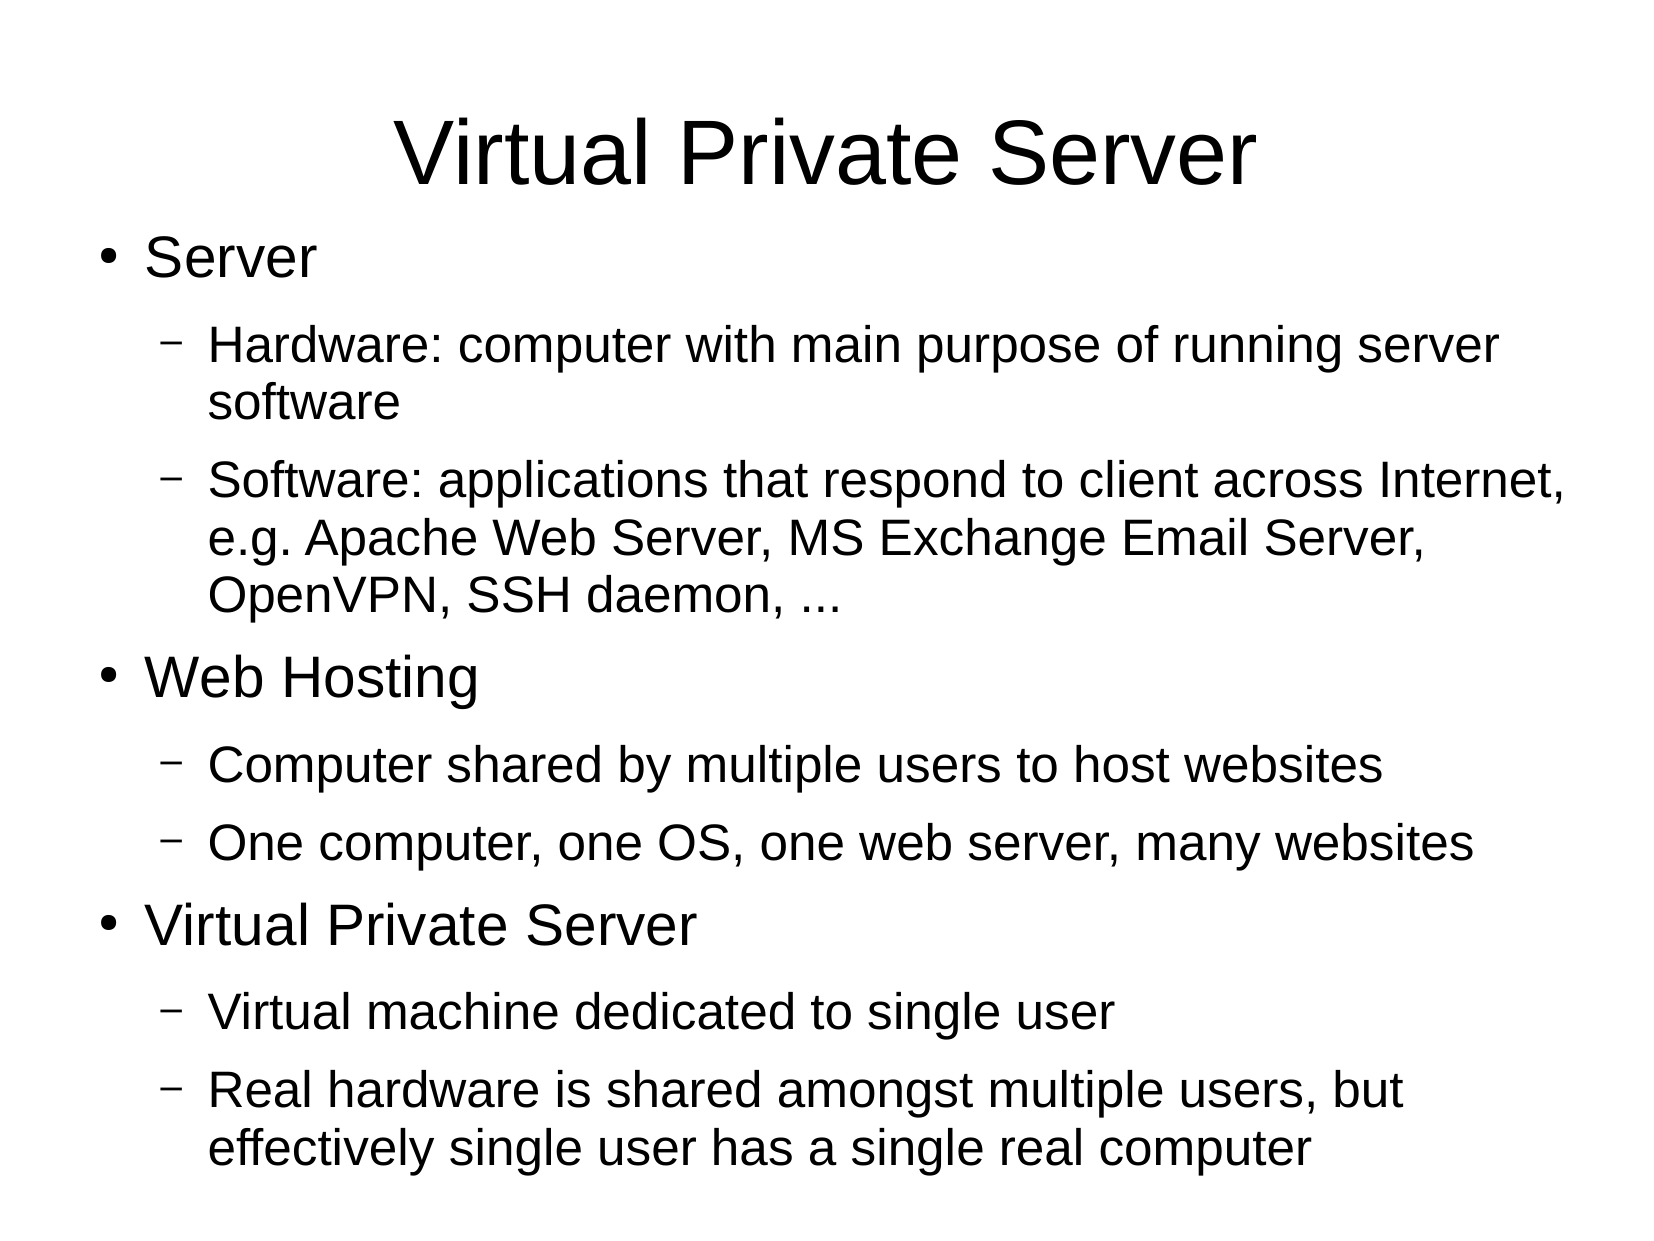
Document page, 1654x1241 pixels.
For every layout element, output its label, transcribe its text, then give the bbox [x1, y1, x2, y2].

title Virtual Private Server [82, 49, 1571, 224]
list Server Hardware: computer with main purpose of running server software Software: applications that respond to client across Internet, e.g. Apache Web Server, MS Exchange Email Server, OpenVPN, SSH daemon, ... Web Hosting Computer shared by multiple users to host websites One computer, one OS, one web server, many websites Virtual Private Server Virtual machine dedicated to single user Real hardware is shared amongst multiple users, but effectively single user has a single real computer [82, 224, 1571, 1182]
